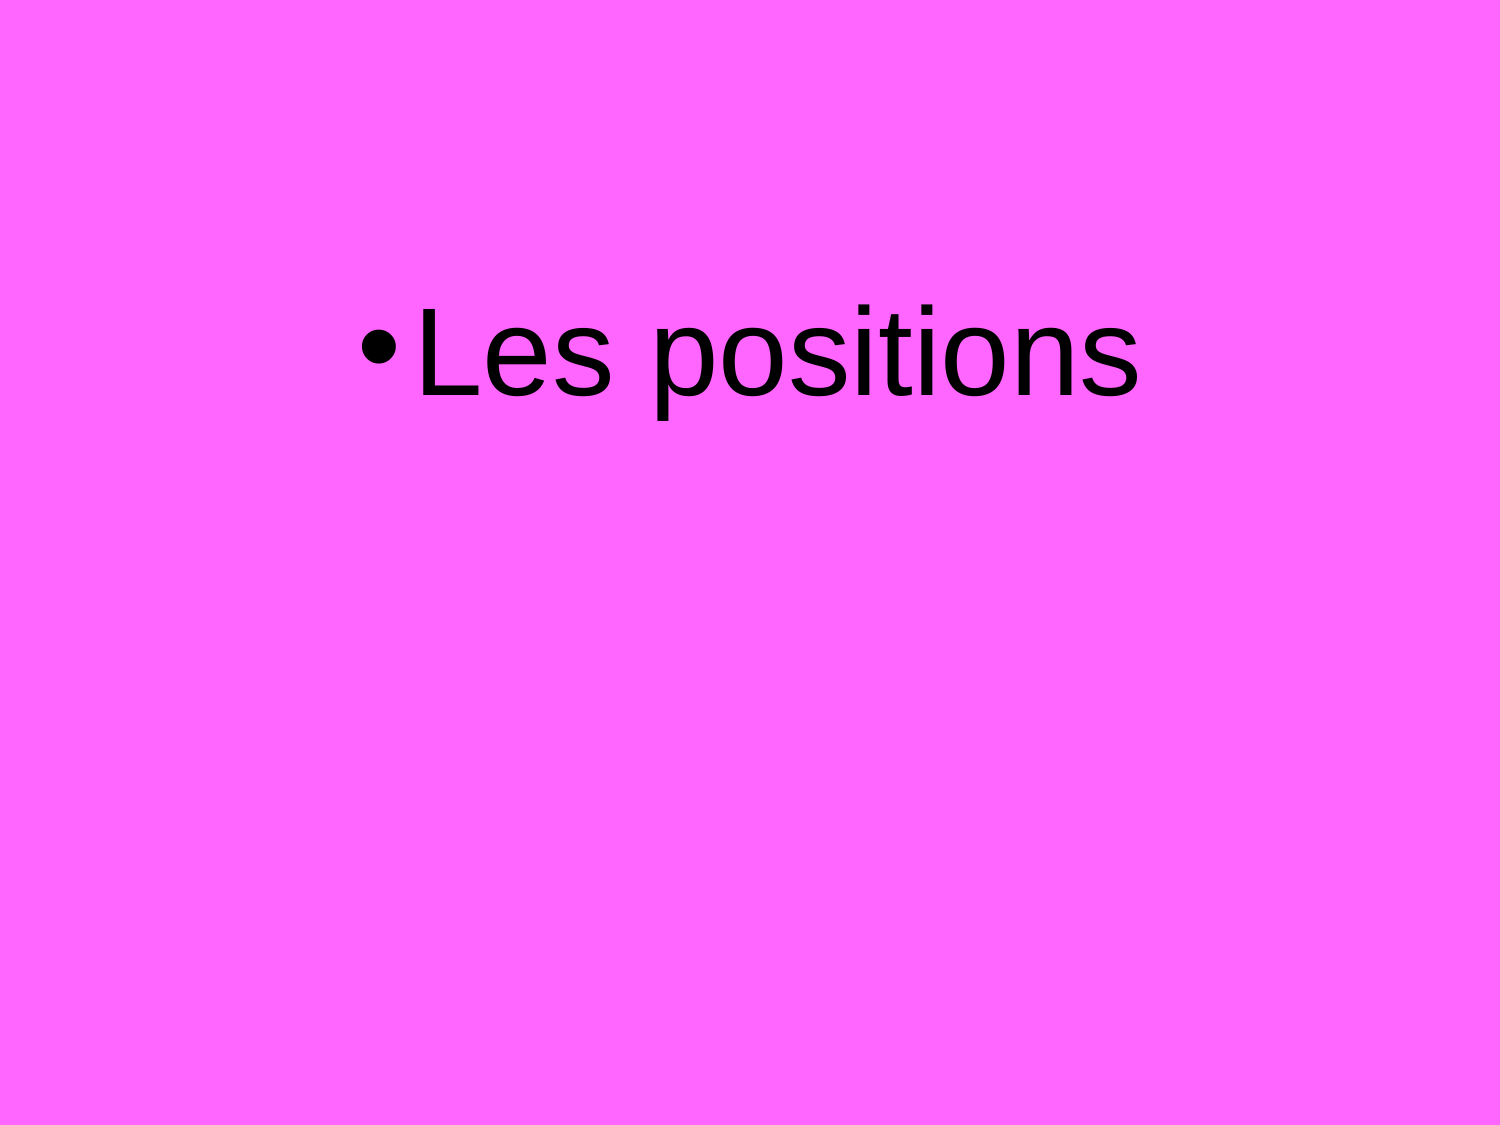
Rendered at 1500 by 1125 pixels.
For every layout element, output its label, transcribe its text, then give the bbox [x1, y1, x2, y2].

list Les positions [75, 262, 1426, 1006]
